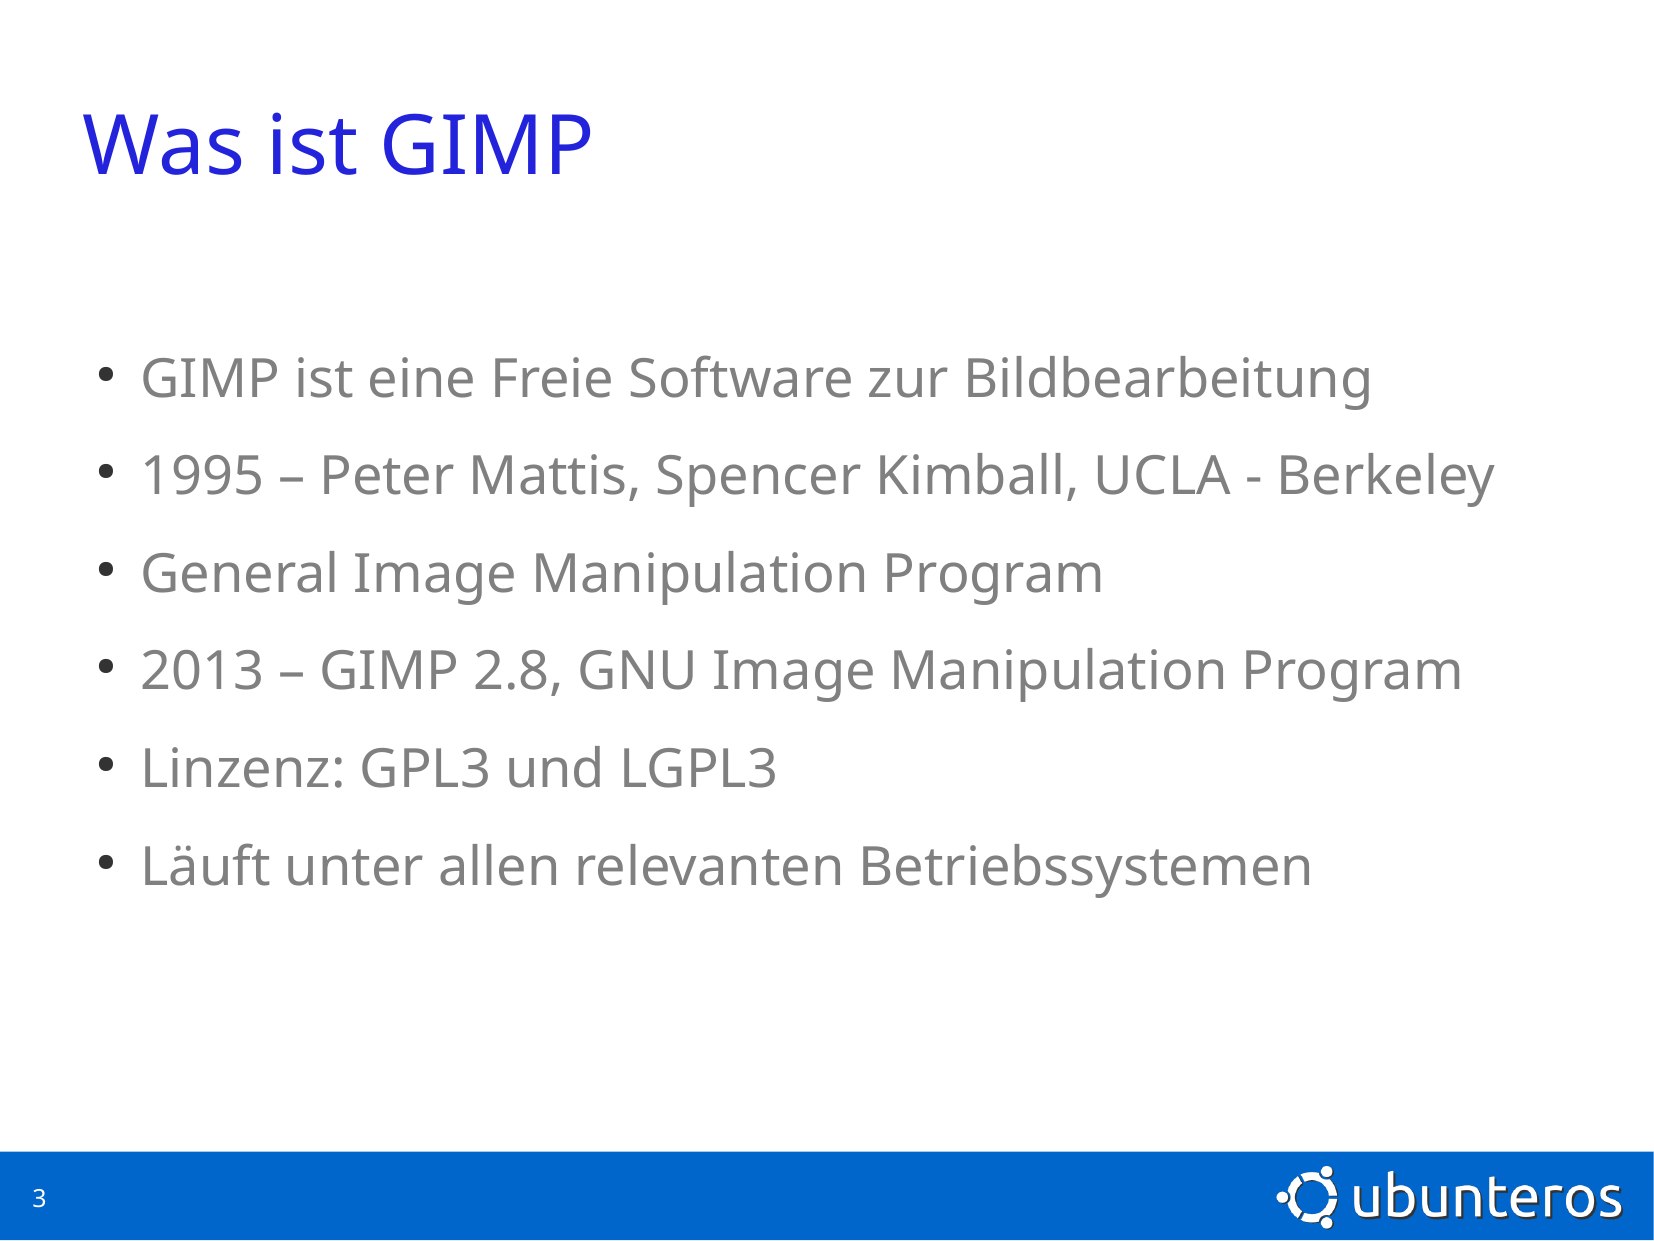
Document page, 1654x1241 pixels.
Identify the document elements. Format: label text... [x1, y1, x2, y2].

picture [1269, 1157, 1635, 1235]
title Was ist GIMP [82, 37, 1571, 245]
list GIMP ist eine Freie Software zur Bildbearbeitung 1995 – Peter Mattis, Spencer Kimball, UCLA - Berkeley General Image Manipulation Program 2013 – GIMP 2.8, GNU Image Manipulation Program Linzenz: GPL3 und LGPL3 Läuft unter allen relevanten Betriebssystemen [87, 301, 1579, 1022]
